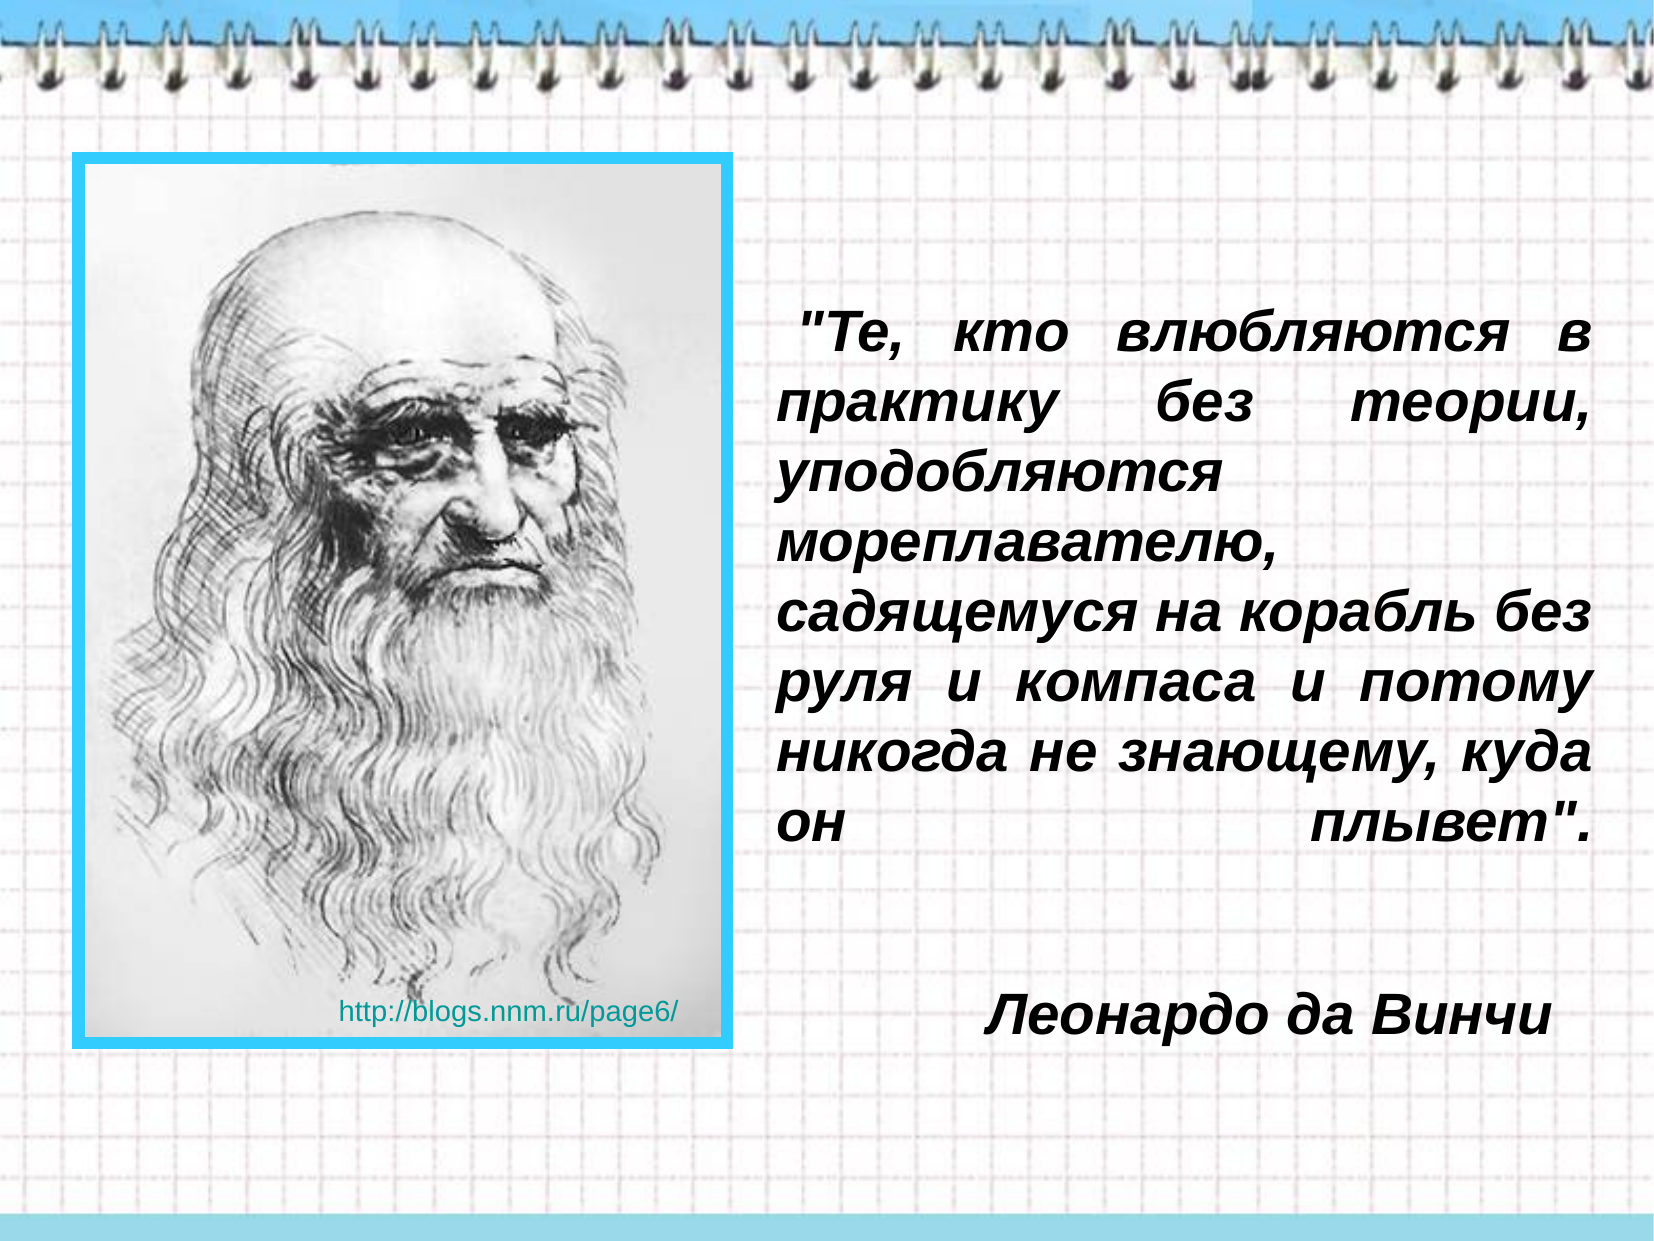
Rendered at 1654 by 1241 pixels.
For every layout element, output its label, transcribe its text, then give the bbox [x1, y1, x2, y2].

text_box "Те, кто влюбляются в практику без теории, уподобляются мореплавателю, садящемуся на корабль без руля и компаса и потому никогда не знающему, куда он плывет". [761, 285, 1609, 931]
text_box http://blogs.nnm.ru/page6/ [323, 984, 703, 1035]
text_box Леонардо да Винчи [951, 968, 1569, 1055]
picture [0, 0, 1654, 1241]
